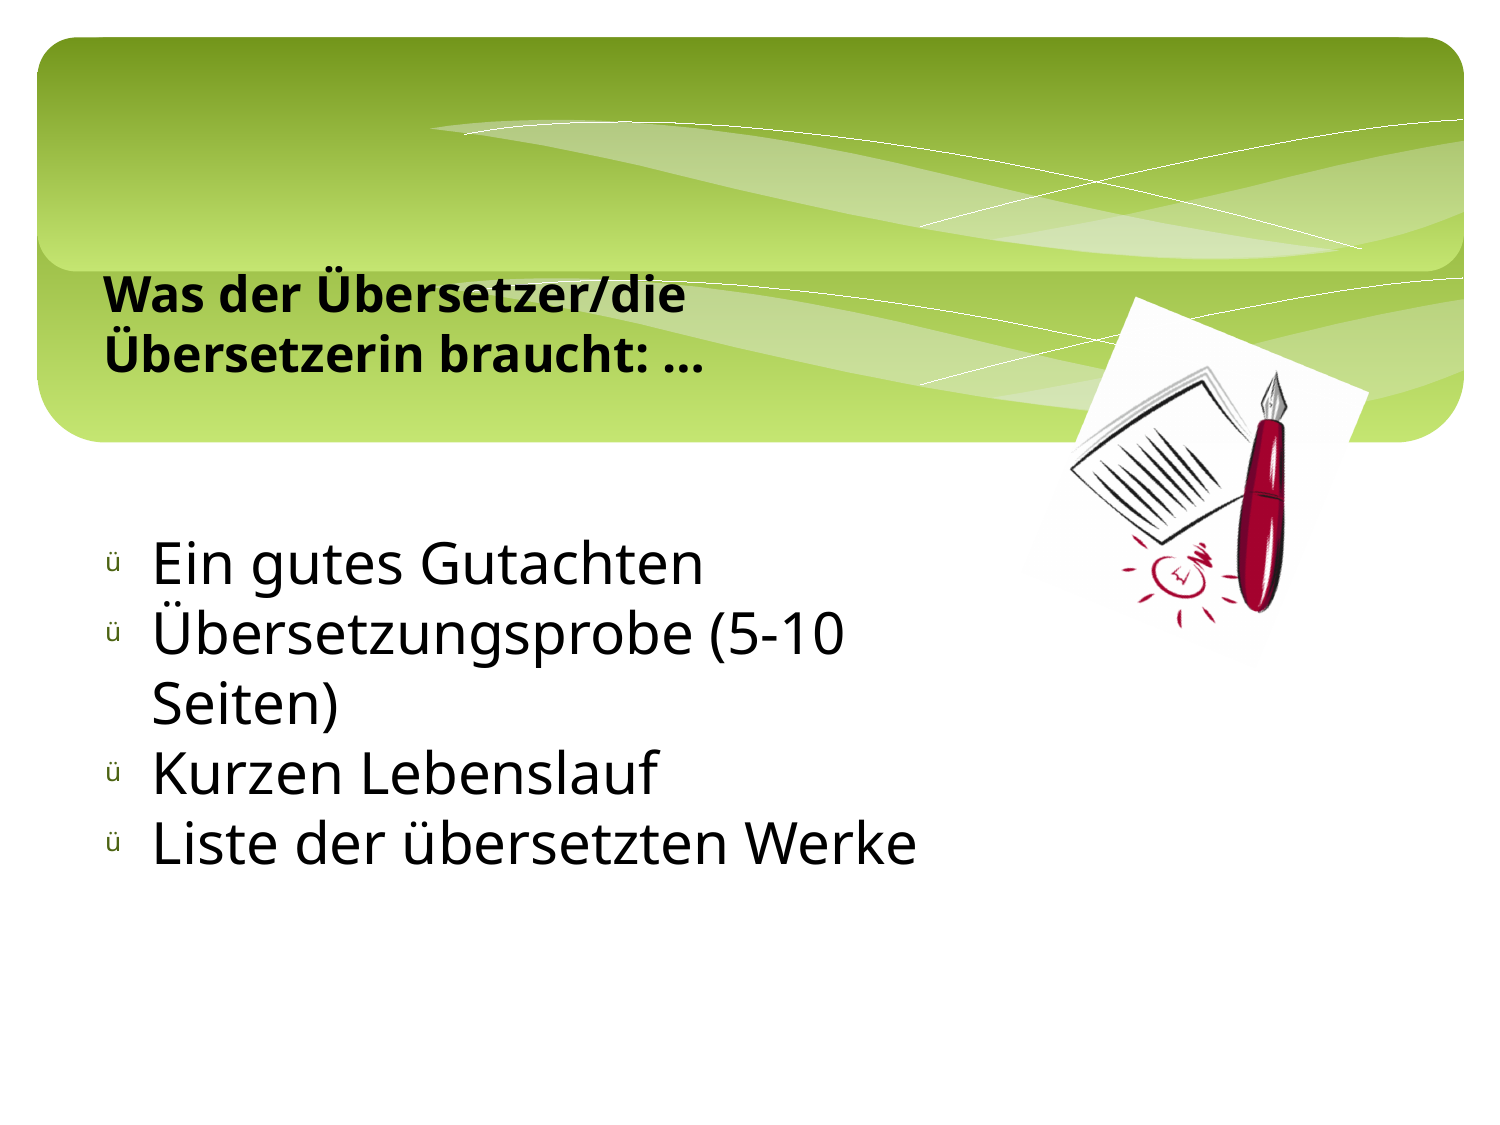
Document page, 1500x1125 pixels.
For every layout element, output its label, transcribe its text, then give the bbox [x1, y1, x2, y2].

text_box Was der Übersetzer/die Übersetzerin braucht: … [88, 255, 987, 391]
text_box Ein gutes Gutachten Übersetzungsprobe (5-10 Seiten) Kurzen Lebenslauf Liste der übersetzten Werke [90, 518, 1047, 884]
picture [1021, 296, 1369, 668]
